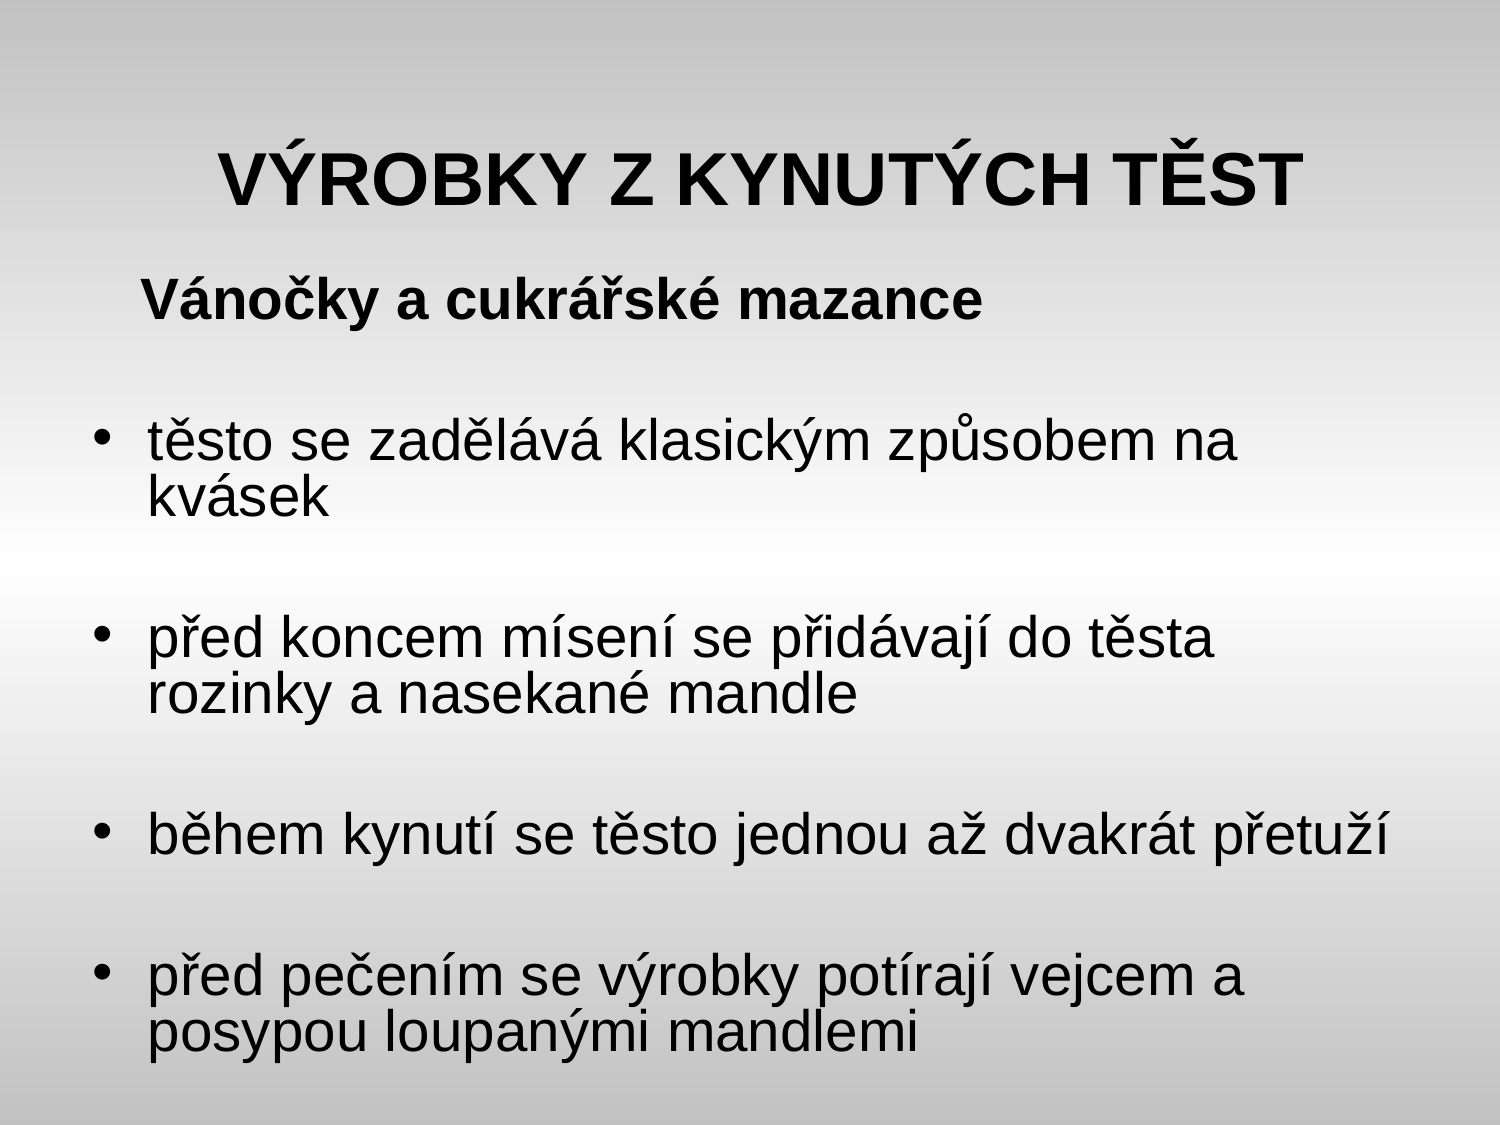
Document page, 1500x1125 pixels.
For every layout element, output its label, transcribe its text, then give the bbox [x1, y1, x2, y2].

text_box VÝROBKY Z KYNUTÝCH TĚST [88, 101, 1414, 250]
list Vánočky a cukrářské mazance těsto se zadělává klasickým způsobem na kvásek před koncem mísení se přidávají do těsta rozinky a nasekané mandle během kynutí se těsto jednou až dvakrát přetuží před pečením se výrobky potírají vejcem a posypou loupanými mandlemi [76, 267, 1427, 1083]
